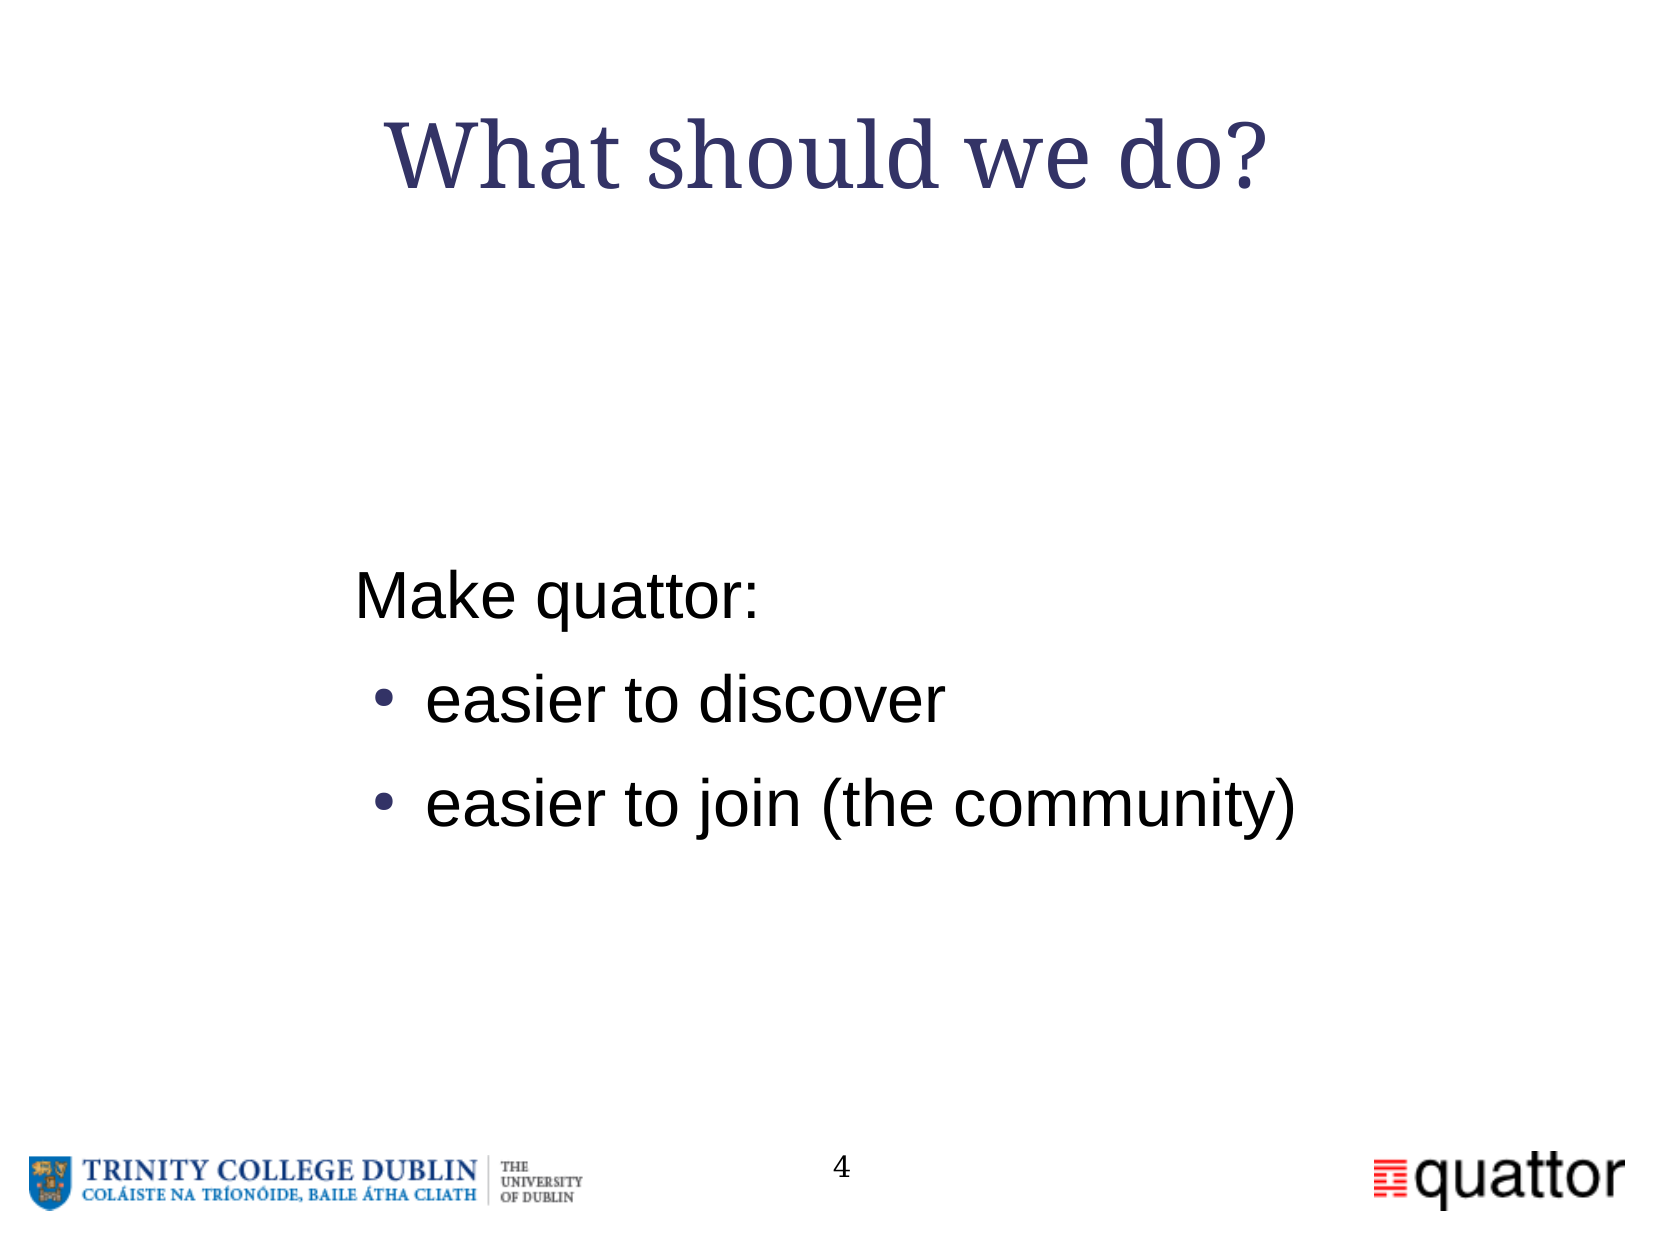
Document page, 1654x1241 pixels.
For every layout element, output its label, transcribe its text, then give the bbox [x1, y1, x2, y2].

list Make quattor: easier to discover easier to join (the community) [82, 290, 1571, 1109]
picture [29, 1155, 588, 1211]
picture [1374, 1151, 1625, 1211]
title What should we do? [82, 56, 1571, 250]
